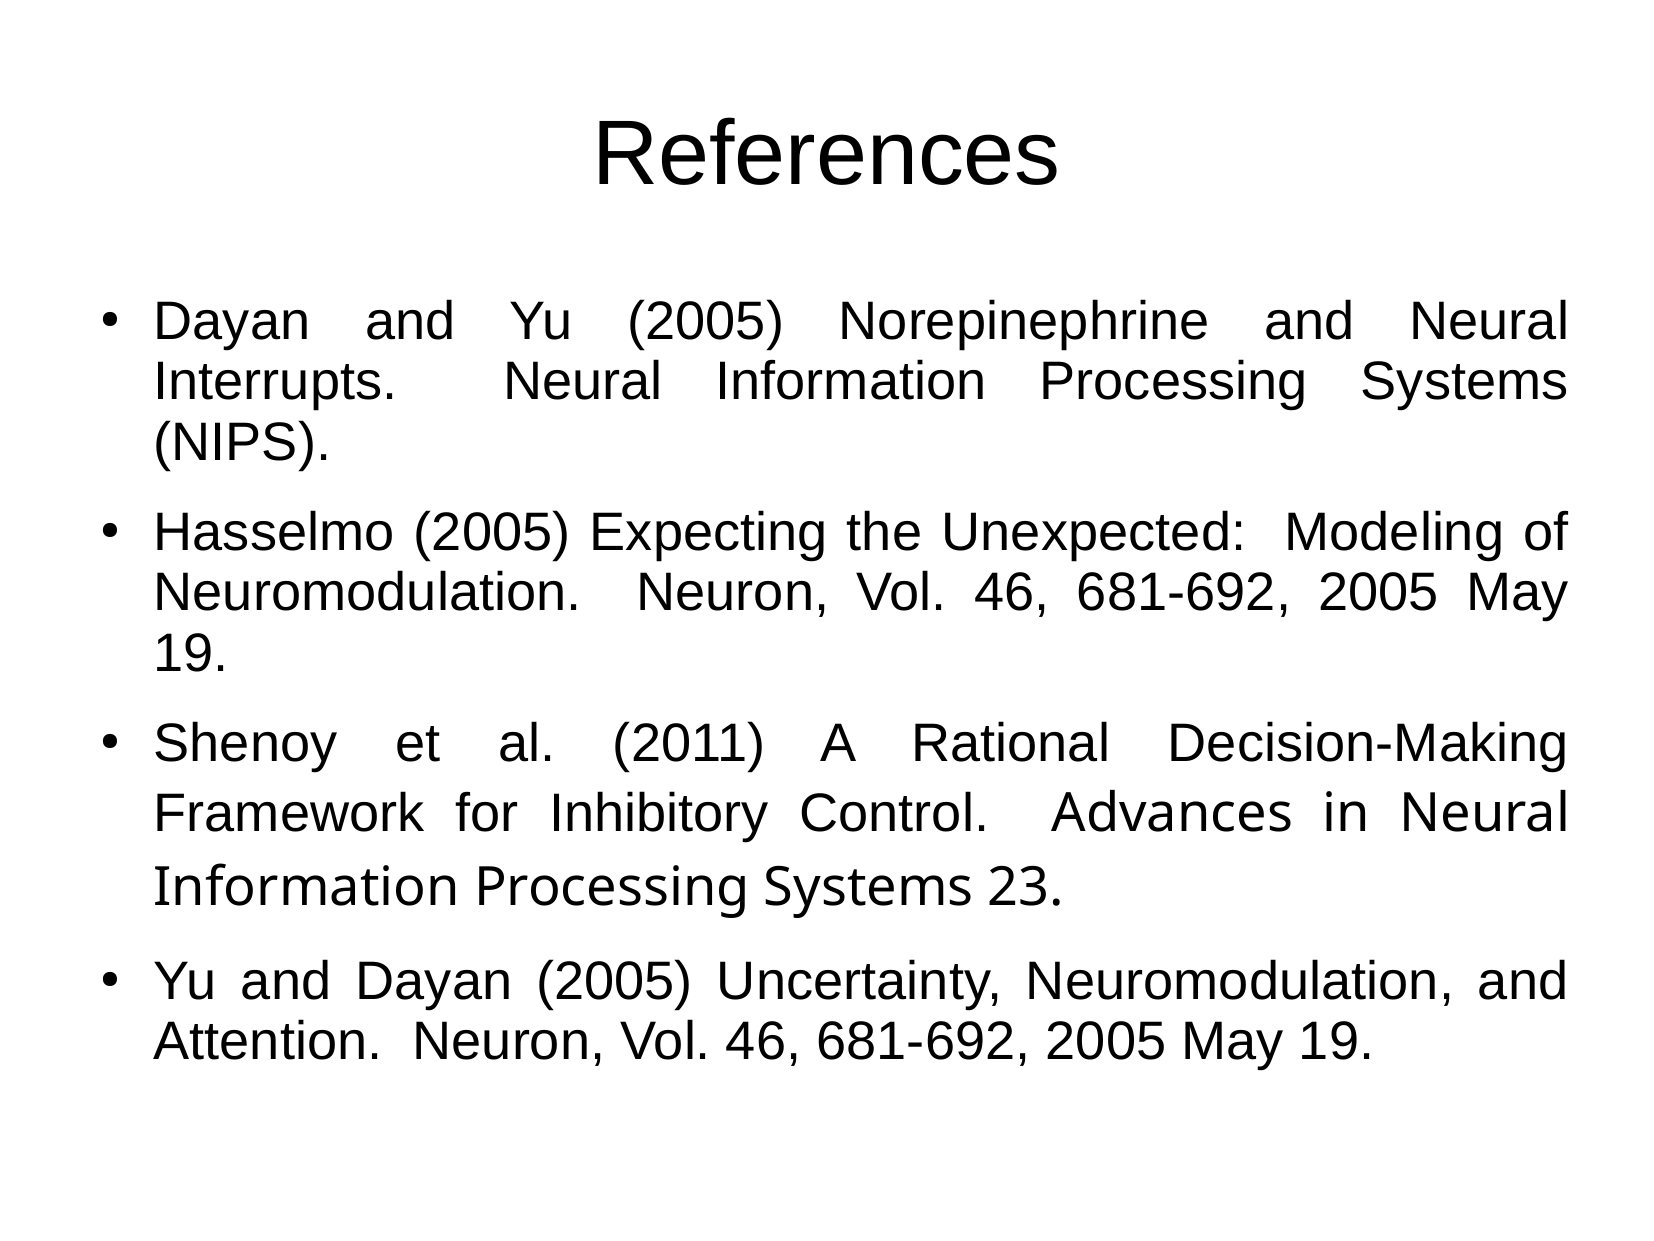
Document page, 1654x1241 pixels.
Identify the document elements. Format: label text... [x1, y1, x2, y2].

title References [82, 56, 1571, 250]
list Dayan and Yu (2005) Norepinephrine and Neural Interrupts. Neural Information Processing Systems (NIPS). Hasselmo (2005) Expecting the Unexpected: Modeling of Neuromodulation. Neuron, Vol. 46, 681-692, 2005 May 19. Shenoy et al. (2011) A Rational Decision-Making Framework for Inhibitory Control. Advances in Neural Information Processing Systems 23. Yu and Dayan (2005) Uncertainty, Neuromodulation, and Attention. Neuron, Vol. 46, 681-692, 2005 May 19. [82, 290, 1571, 1094]
